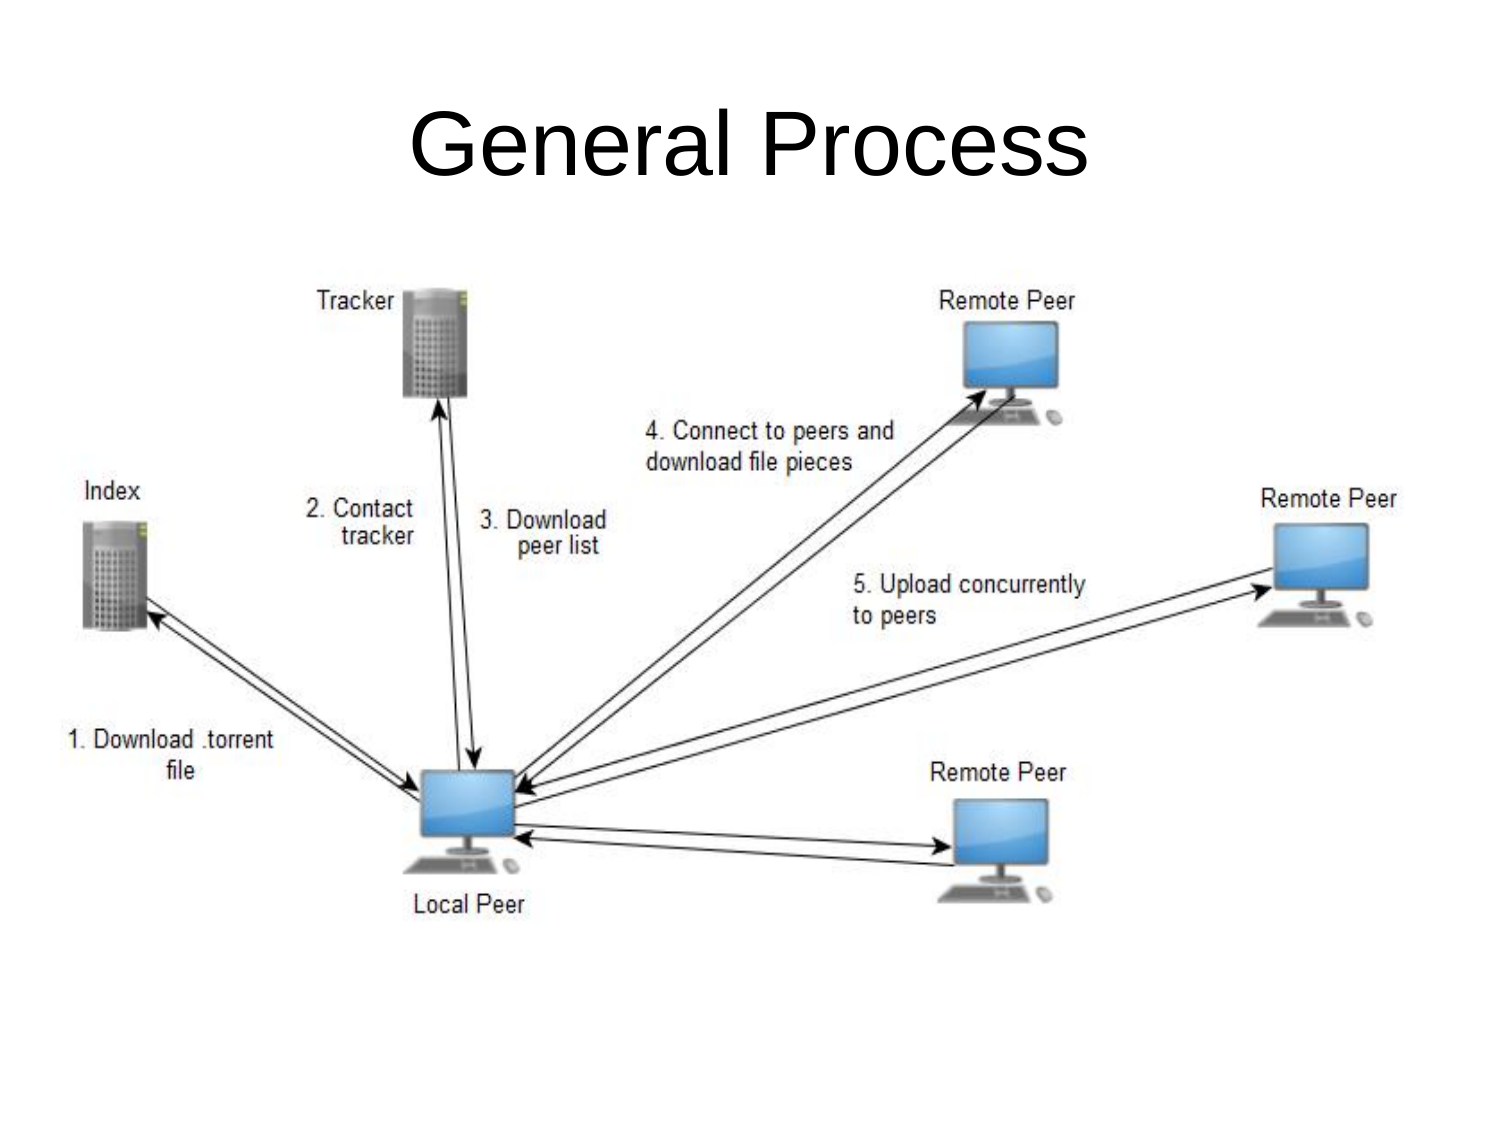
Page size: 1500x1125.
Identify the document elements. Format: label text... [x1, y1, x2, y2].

picture [60, 269, 1456, 995]
text_box General Process [75, 45, 1425, 233]
